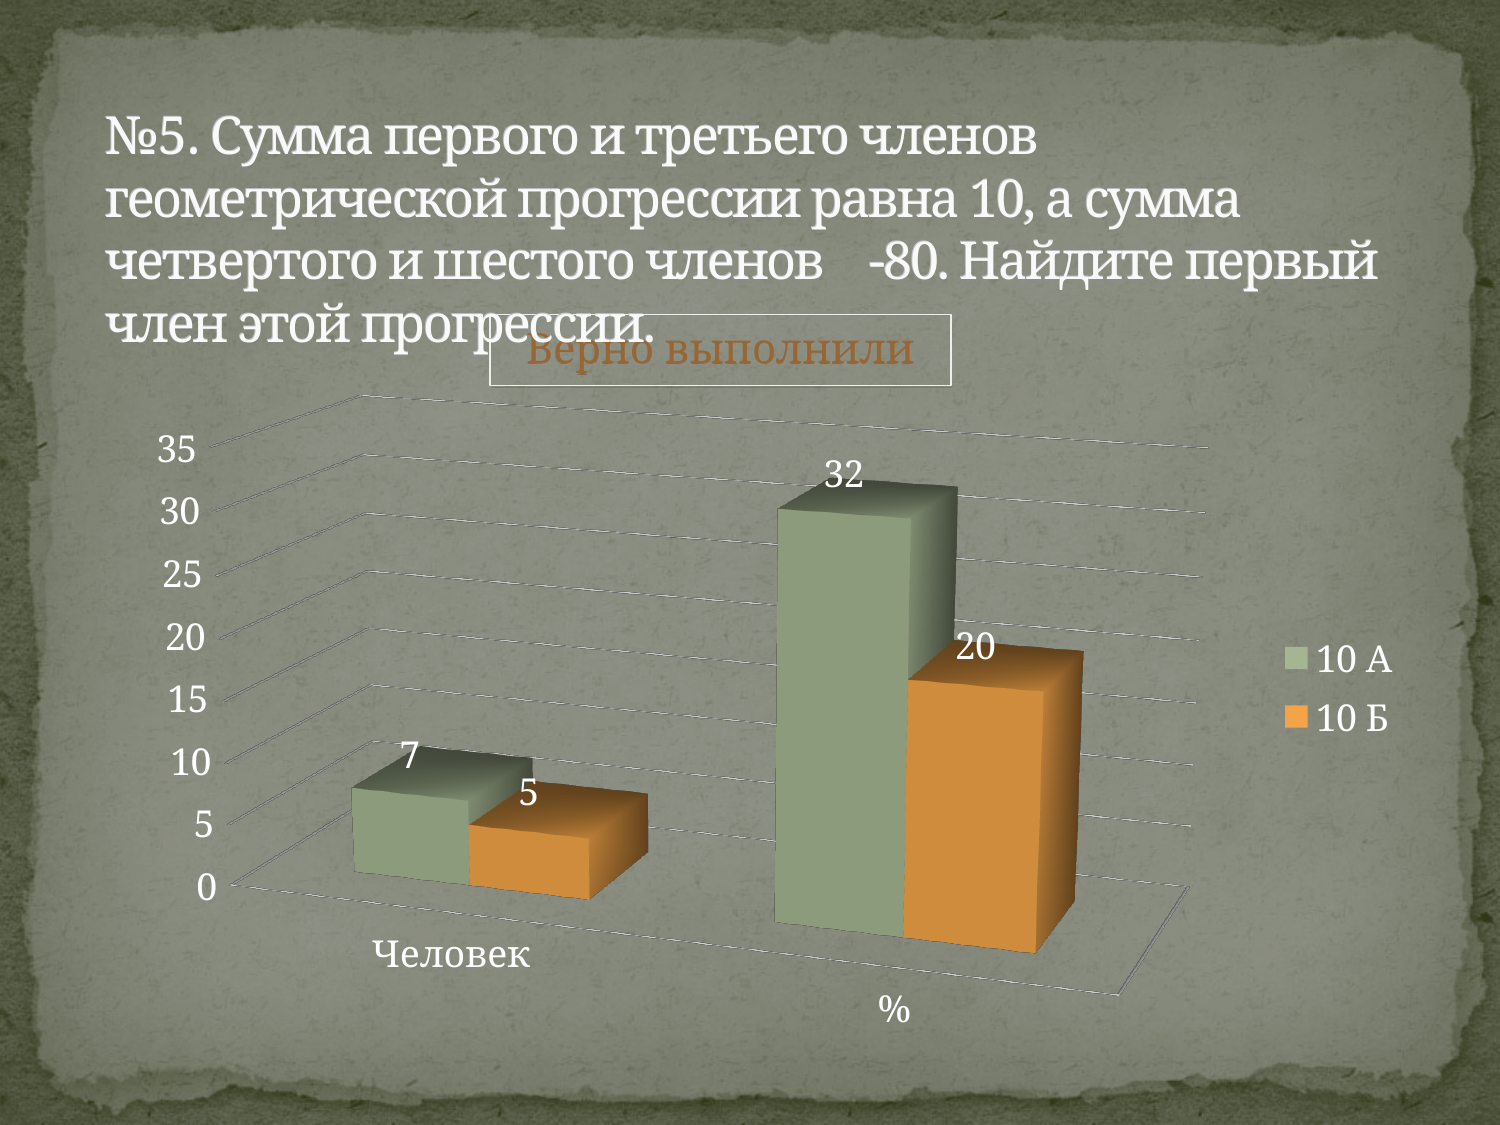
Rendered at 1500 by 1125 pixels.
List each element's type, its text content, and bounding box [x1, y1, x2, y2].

title №5. Сумма первого и третьего членов геометрической прогрессии равна 10, а сумма четвертого и шестого членов -80. Найдите первый член этой прогрессии. [90, 95, 1441, 296]
chart [67, 347, 1418, 1034]
text_box Верно выполнили [490, 314, 951, 386]
picture [0, 0, 1500, 1125]
